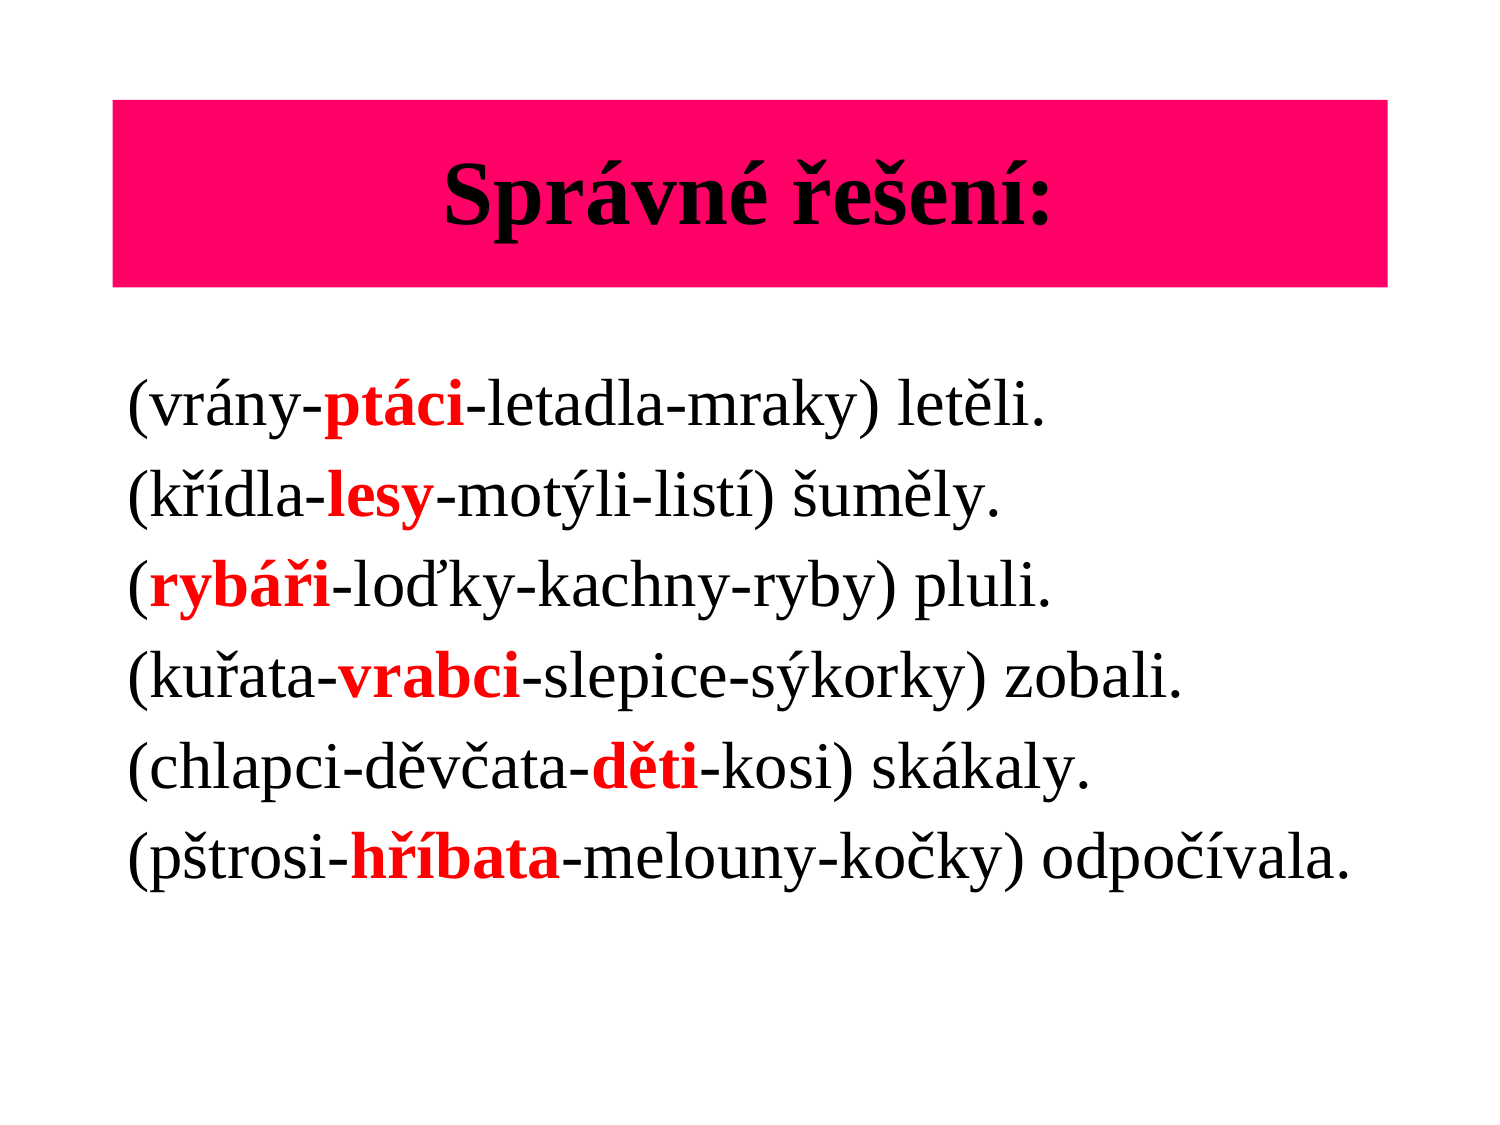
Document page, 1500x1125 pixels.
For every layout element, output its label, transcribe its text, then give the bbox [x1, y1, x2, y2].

list (vrány-ptáci-letadla-mraky) letěli. (křídla-lesy-motýli-listí) šuměly. (rybáři-loďky-kachny-ryby) pluli. (kuřata-vrabci-slepice-sýkorky) zobali. (chlapci-děvčata-děti-kosi) skákaly. (pštrosi-hříbata-melouny-kočky) odpočívala. [112, 358, 1388, 1000]
title Správné řešení: [112, 99, 1388, 288]
